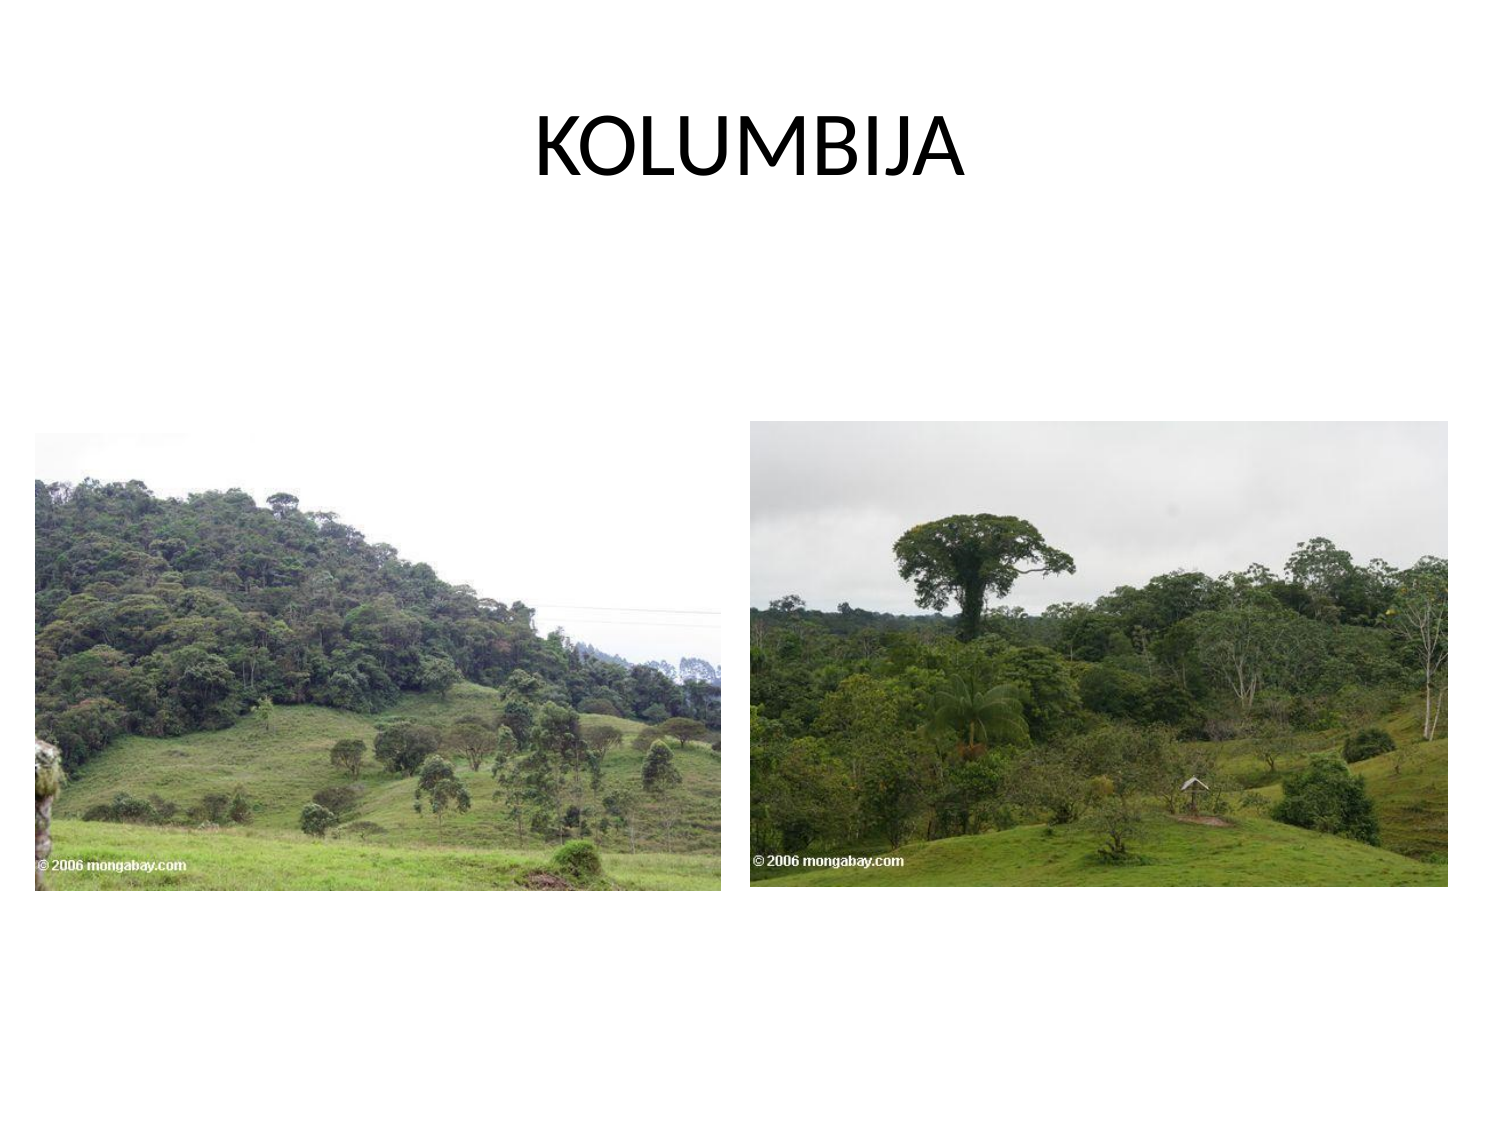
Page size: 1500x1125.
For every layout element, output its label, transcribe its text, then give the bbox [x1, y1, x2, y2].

picture [750, 421, 1448, 887]
title KOLUMBIJA [75, 45, 1425, 233]
picture [35, 433, 721, 891]
